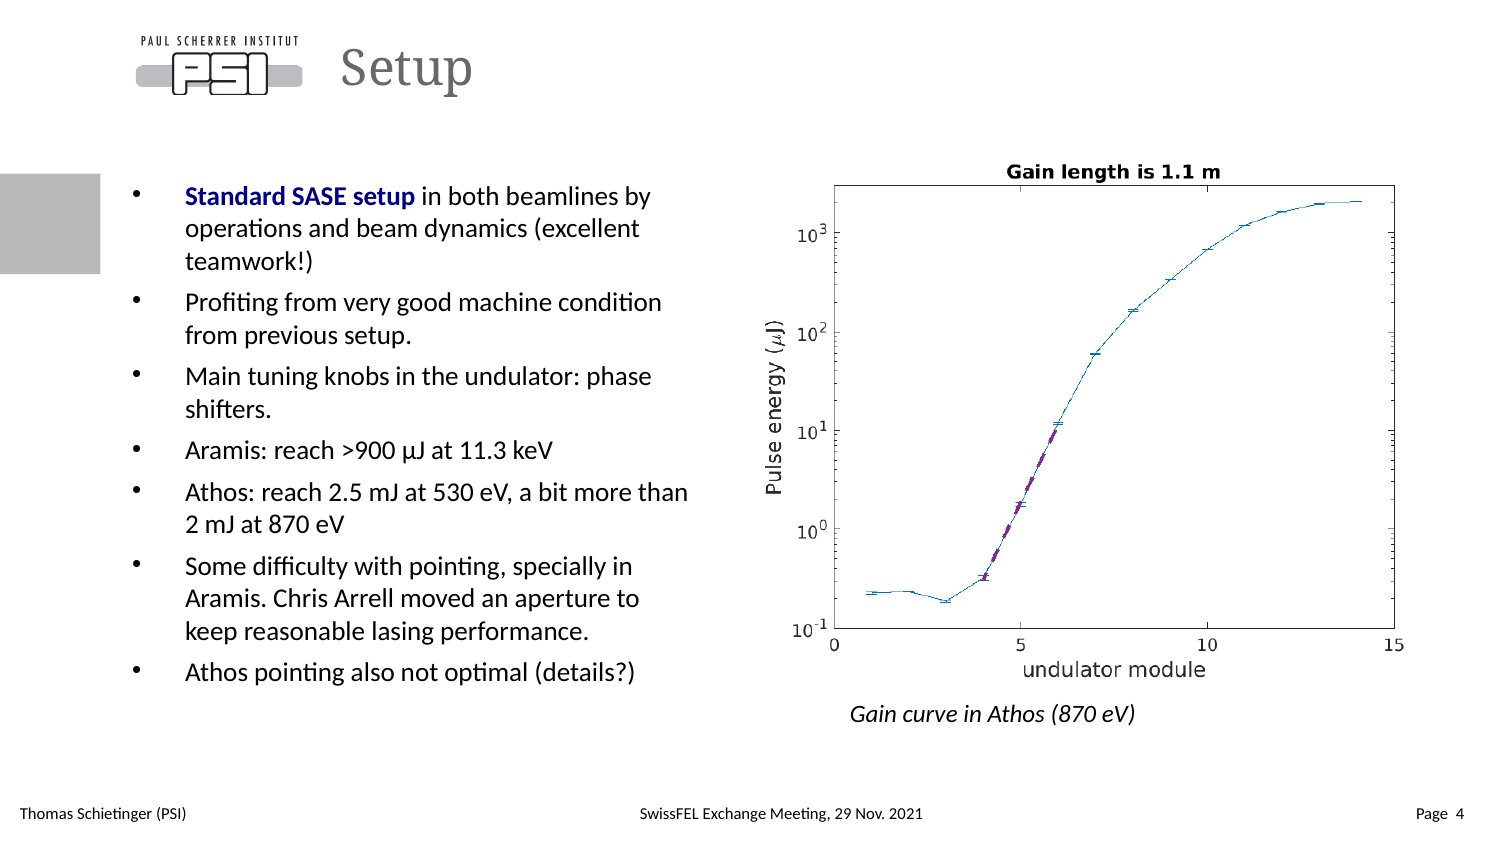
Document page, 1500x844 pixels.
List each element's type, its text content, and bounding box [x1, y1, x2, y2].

text_box Gain curve in Athos (870 eV) [835, 695, 1152, 736]
list Standard SASE setup in both beamlines by operations and beam dynamics (excellent teamwork!) Profiting from very good machine condition from previous setup. Main tuning knobs in the undulator: phase shifters. Aramis: reach >900 µJ at 11.3 keV Athos: reach 2.5 mJ at 530 eV, a bit more than 2 mJ at 870 eV Some difficulty with pointing, specially in Aramis. Chris Arrell moved an aperture to keep reasonable lasing performance. Athos pointing also not optimal (details?) [114, 178, 699, 742]
title Setup [340, 35, 1442, 98]
picture [740, 145, 1462, 687]
